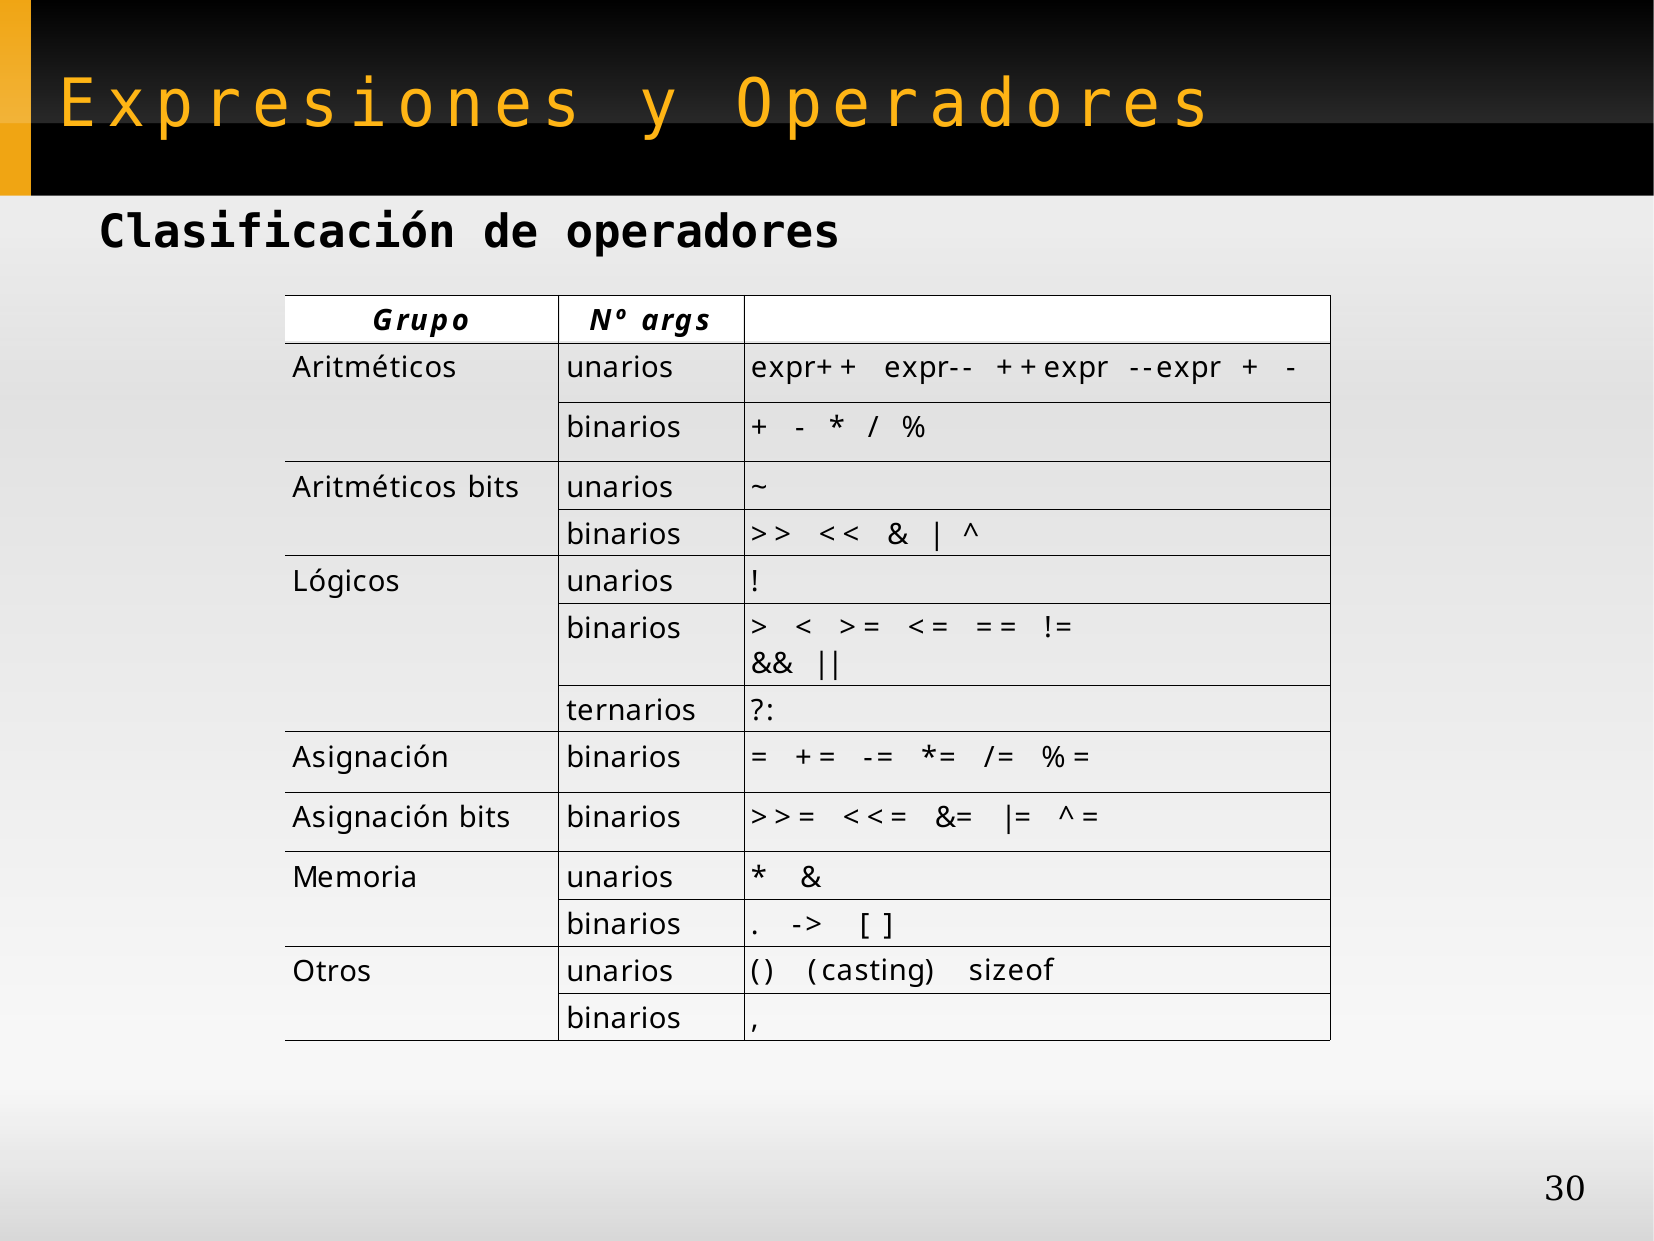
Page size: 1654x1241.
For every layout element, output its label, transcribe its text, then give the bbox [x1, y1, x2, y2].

text_box Clasificación de operadores [83, 197, 856, 266]
picture [0, 0, 1654, 1241]
chart [285, 294, 1418, 1091]
title Expresiones y Operadores [59, 29, 1506, 178]
